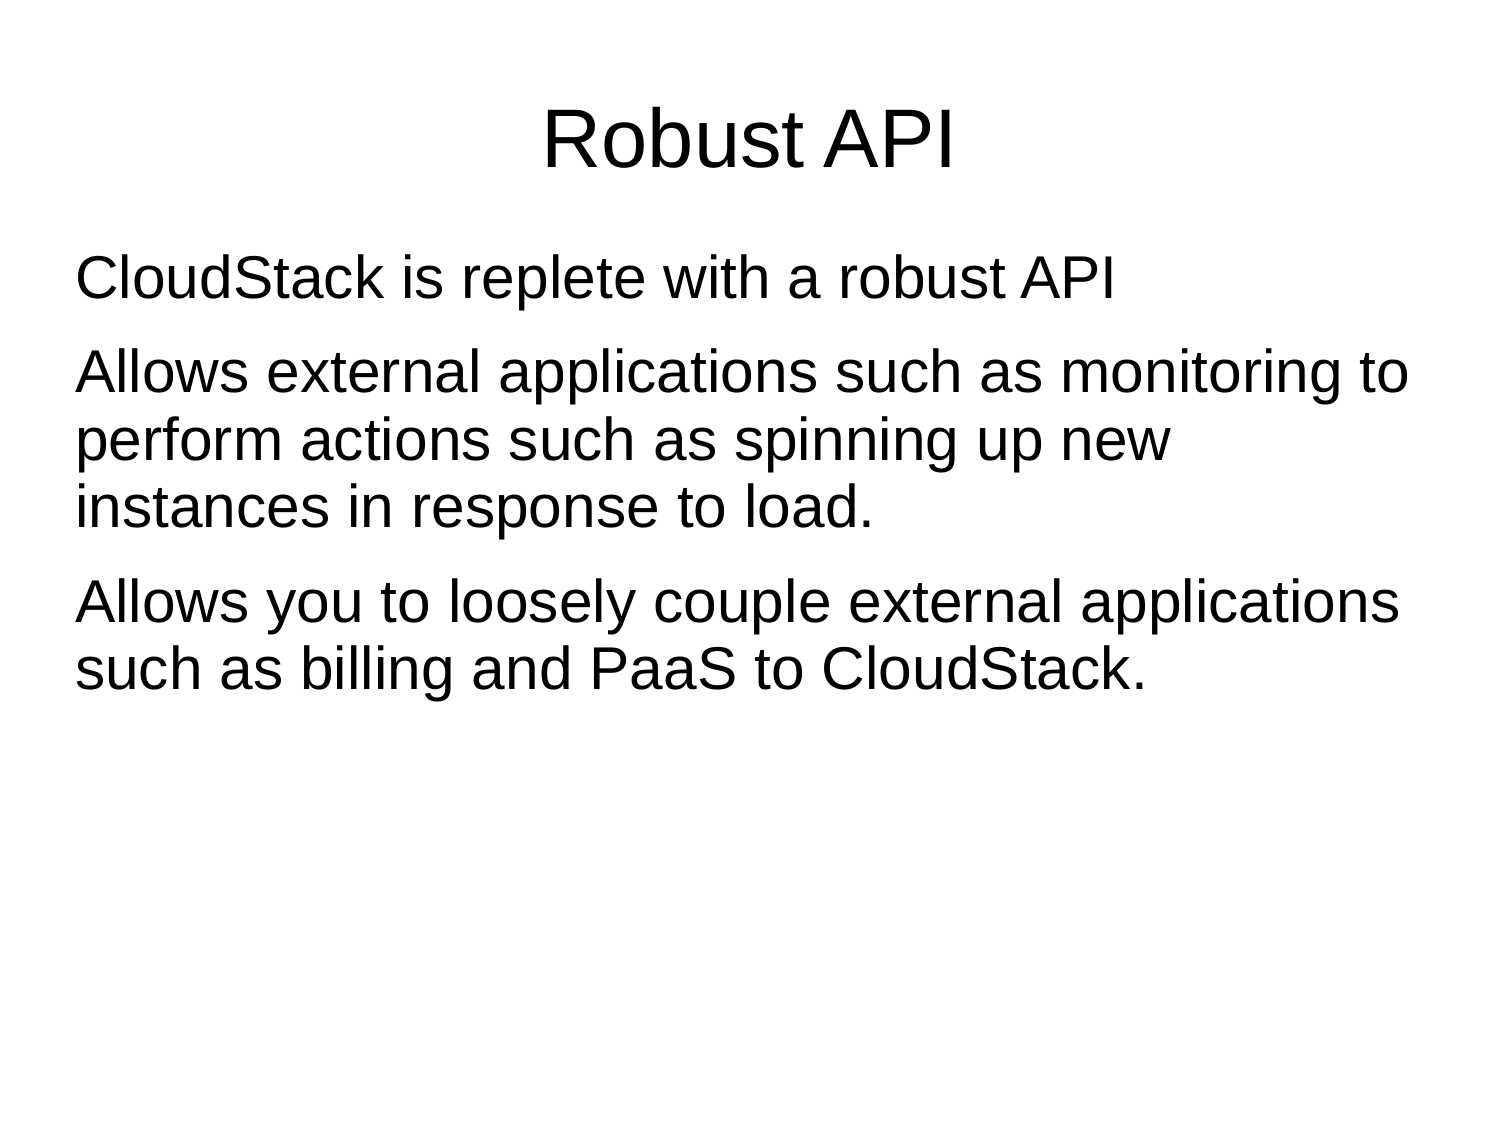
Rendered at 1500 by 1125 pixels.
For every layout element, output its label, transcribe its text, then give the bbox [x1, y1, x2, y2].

title Robust API [75, 44, 1425, 233]
list CloudStack is replete with a robust API Allows external applications such as monitoring to perform actions such as spinning up new instances in response to load. Allows you to loosely couple external applications such as billing and PaaS to CloudStack. [75, 243, 1425, 1005]
